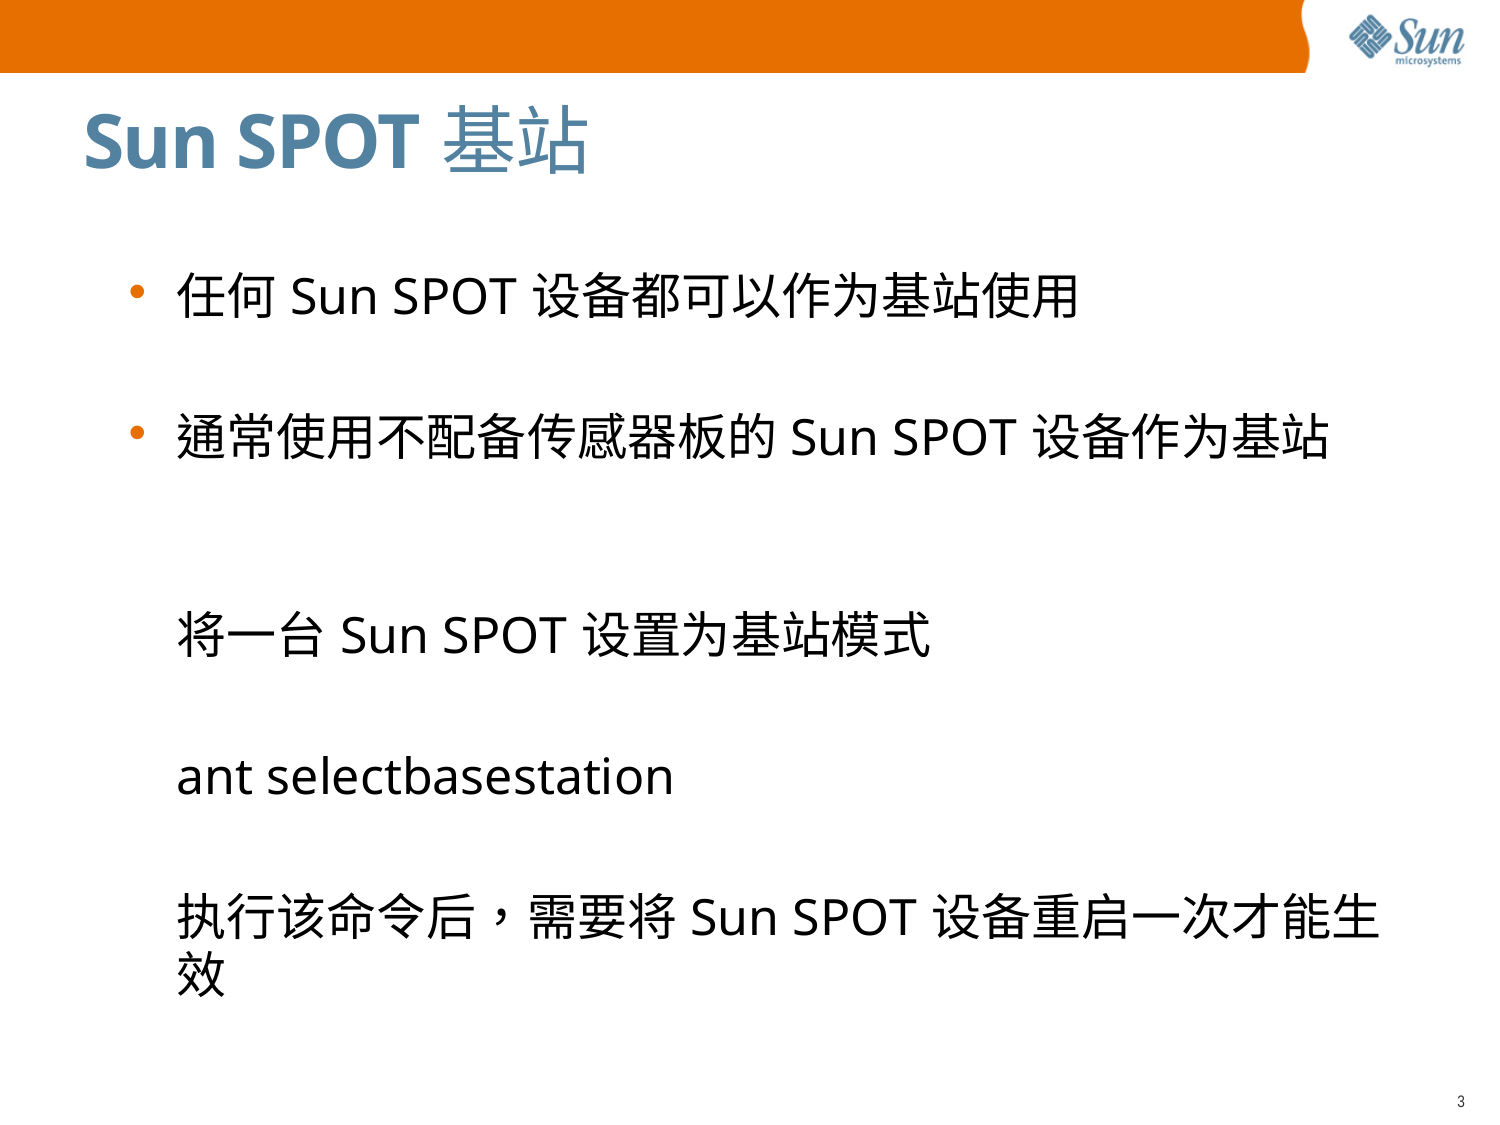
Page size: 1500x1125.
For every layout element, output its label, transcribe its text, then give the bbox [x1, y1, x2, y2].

list 任何Sun SPOT设备都可以作为基站使用 通常使用不配备传感器板的Sun SPOT设备作为基站 将一台Sun SPOT设置为基站模式 ant selectbasestation 执行该命令后，需要将Sun SPOT设备重启一次才能生效 [94, 260, 1421, 898]
picture [0, 0, 1500, 73]
title Sun SPOT基站 [83, 94, 1446, 199]
